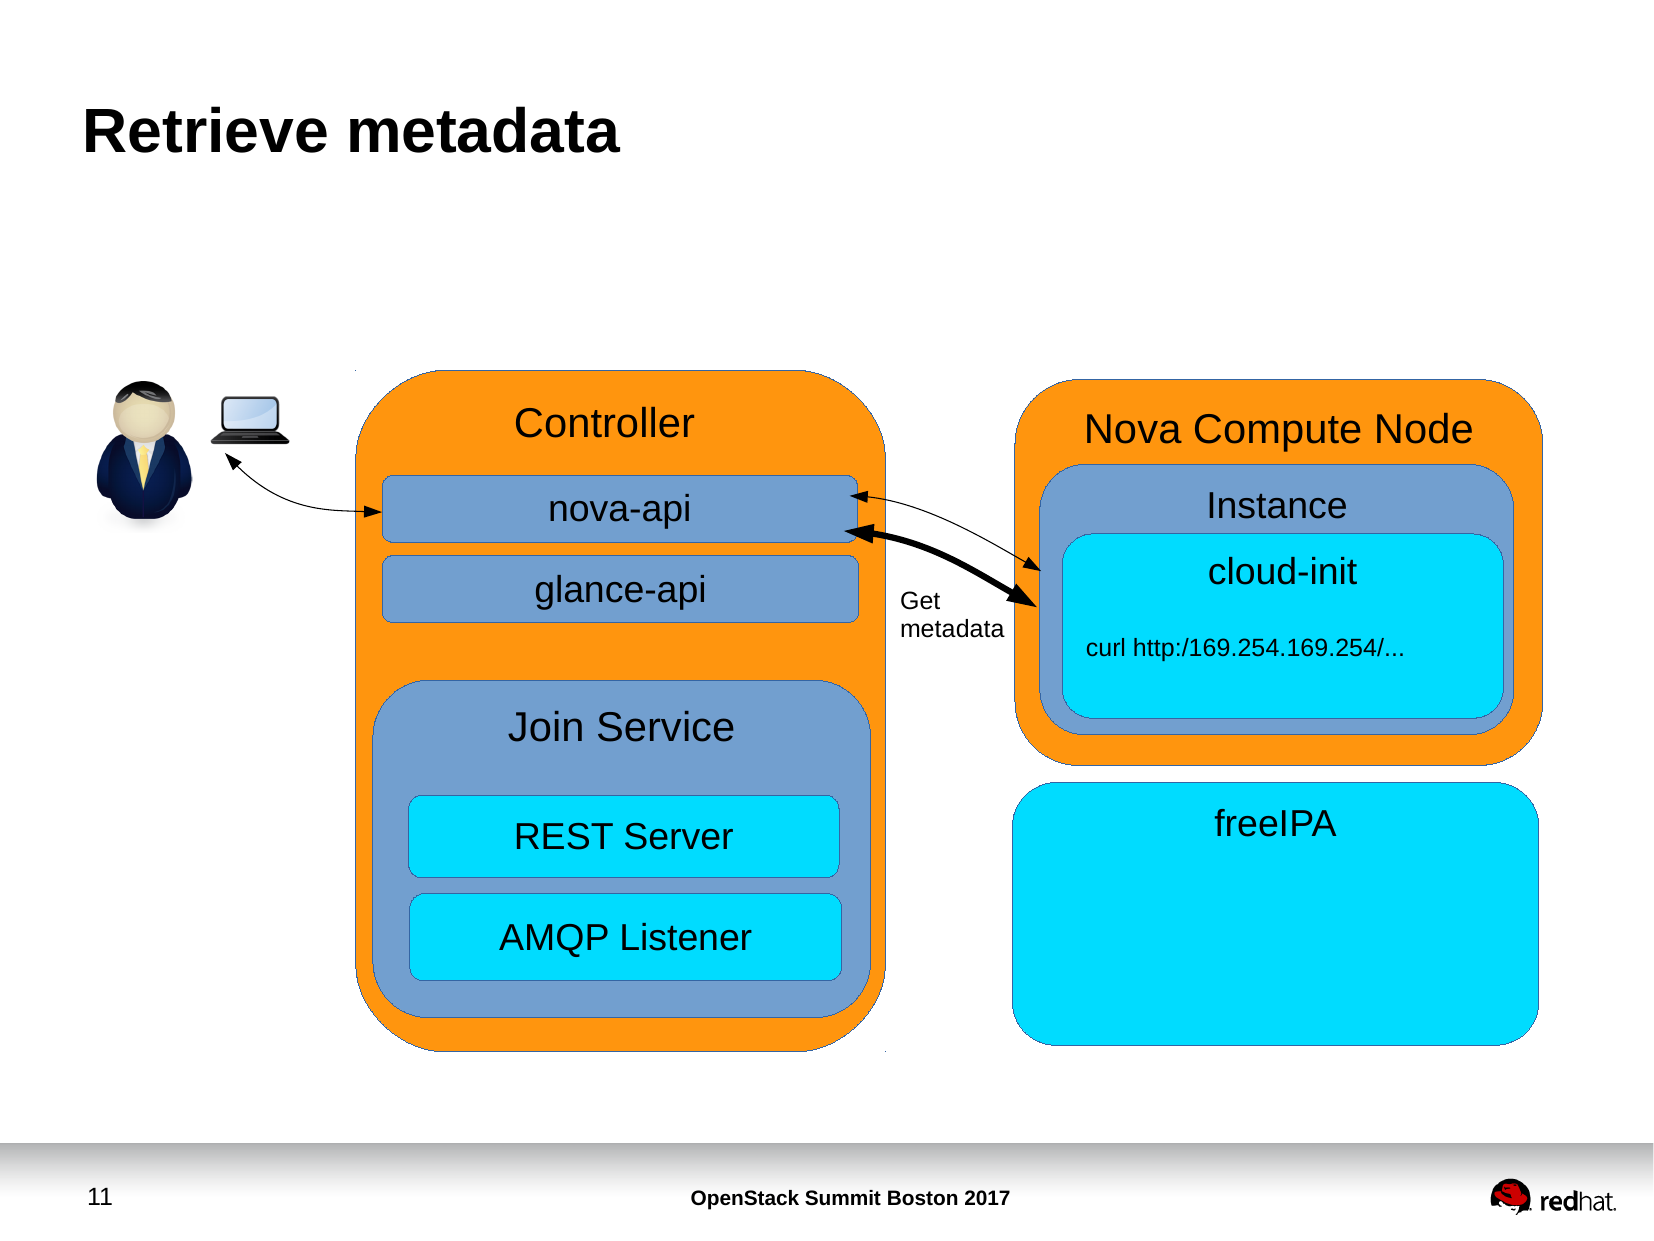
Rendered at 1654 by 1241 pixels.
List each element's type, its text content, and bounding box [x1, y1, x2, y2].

text_box Get metadata [885, 579, 1027, 656]
title Retrieve metadata [82, 37, 1571, 226]
text_box Instance [1039, 464, 1514, 735]
text_box [355, 512, 886, 1052]
text_box Nova Compute Node [1014, 379, 1543, 766]
text_box Controller [499, 392, 768, 463]
text_box [355, 370, 886, 511]
text_box cloud-init curl http:/169.254.169.254/... [1062, 533, 1504, 719]
text_box freeIPA [1012, 782, 1539, 1046]
text_box nova-api [382, 475, 858, 543]
text_box Join Service [372, 680, 871, 1018]
picture [82, 368, 293, 533]
text_box REST Server [408, 795, 840, 878]
picture [0, 1143, 1654, 1241]
text_box AMQP Listener [409, 893, 842, 981]
text_box [858, 498, 886, 532]
text_box glance-api [382, 555, 859, 623]
